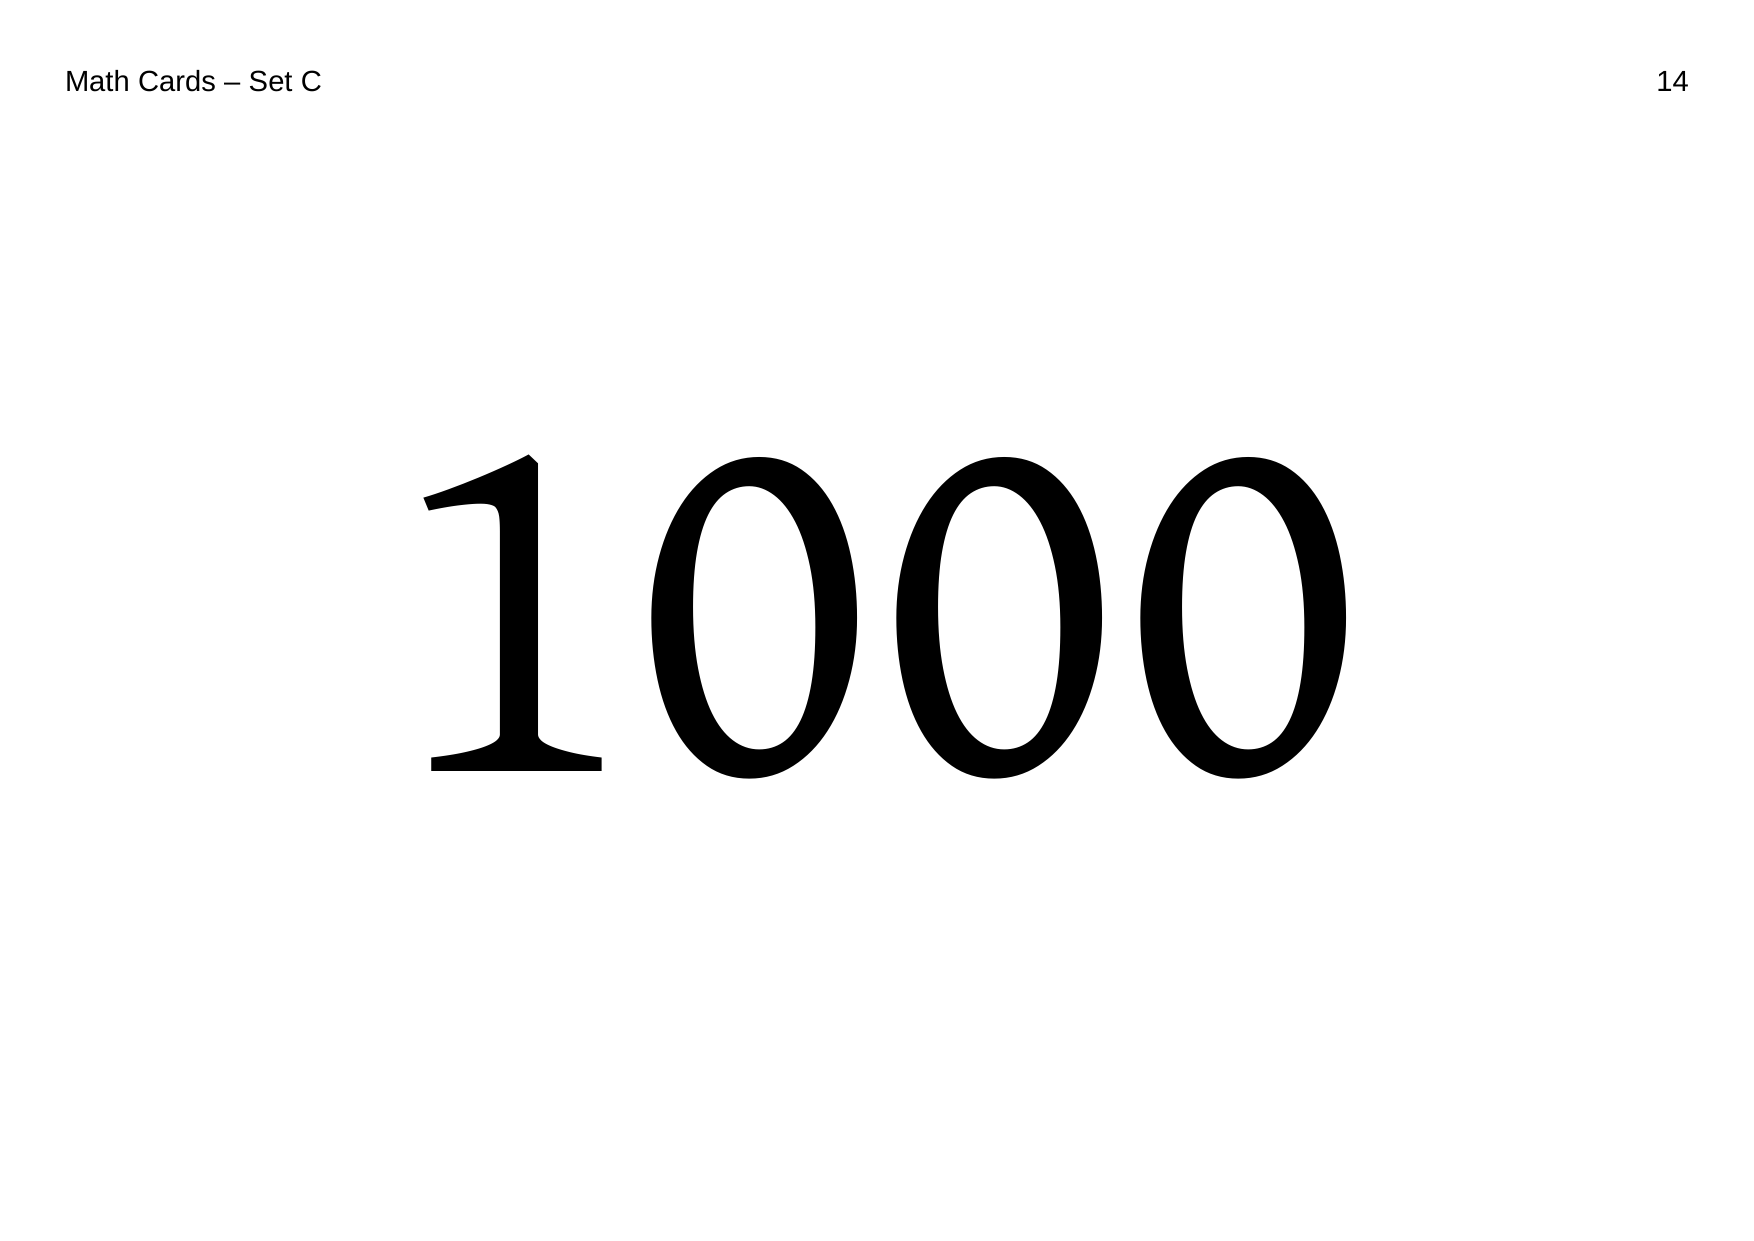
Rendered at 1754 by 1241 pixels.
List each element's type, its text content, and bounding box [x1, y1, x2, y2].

text_box 1000 [382, 318, 1372, 922]
text_box Math Cards – Set C [59, 59, 329, 104]
text_box 14 [1650, 59, 1695, 104]
